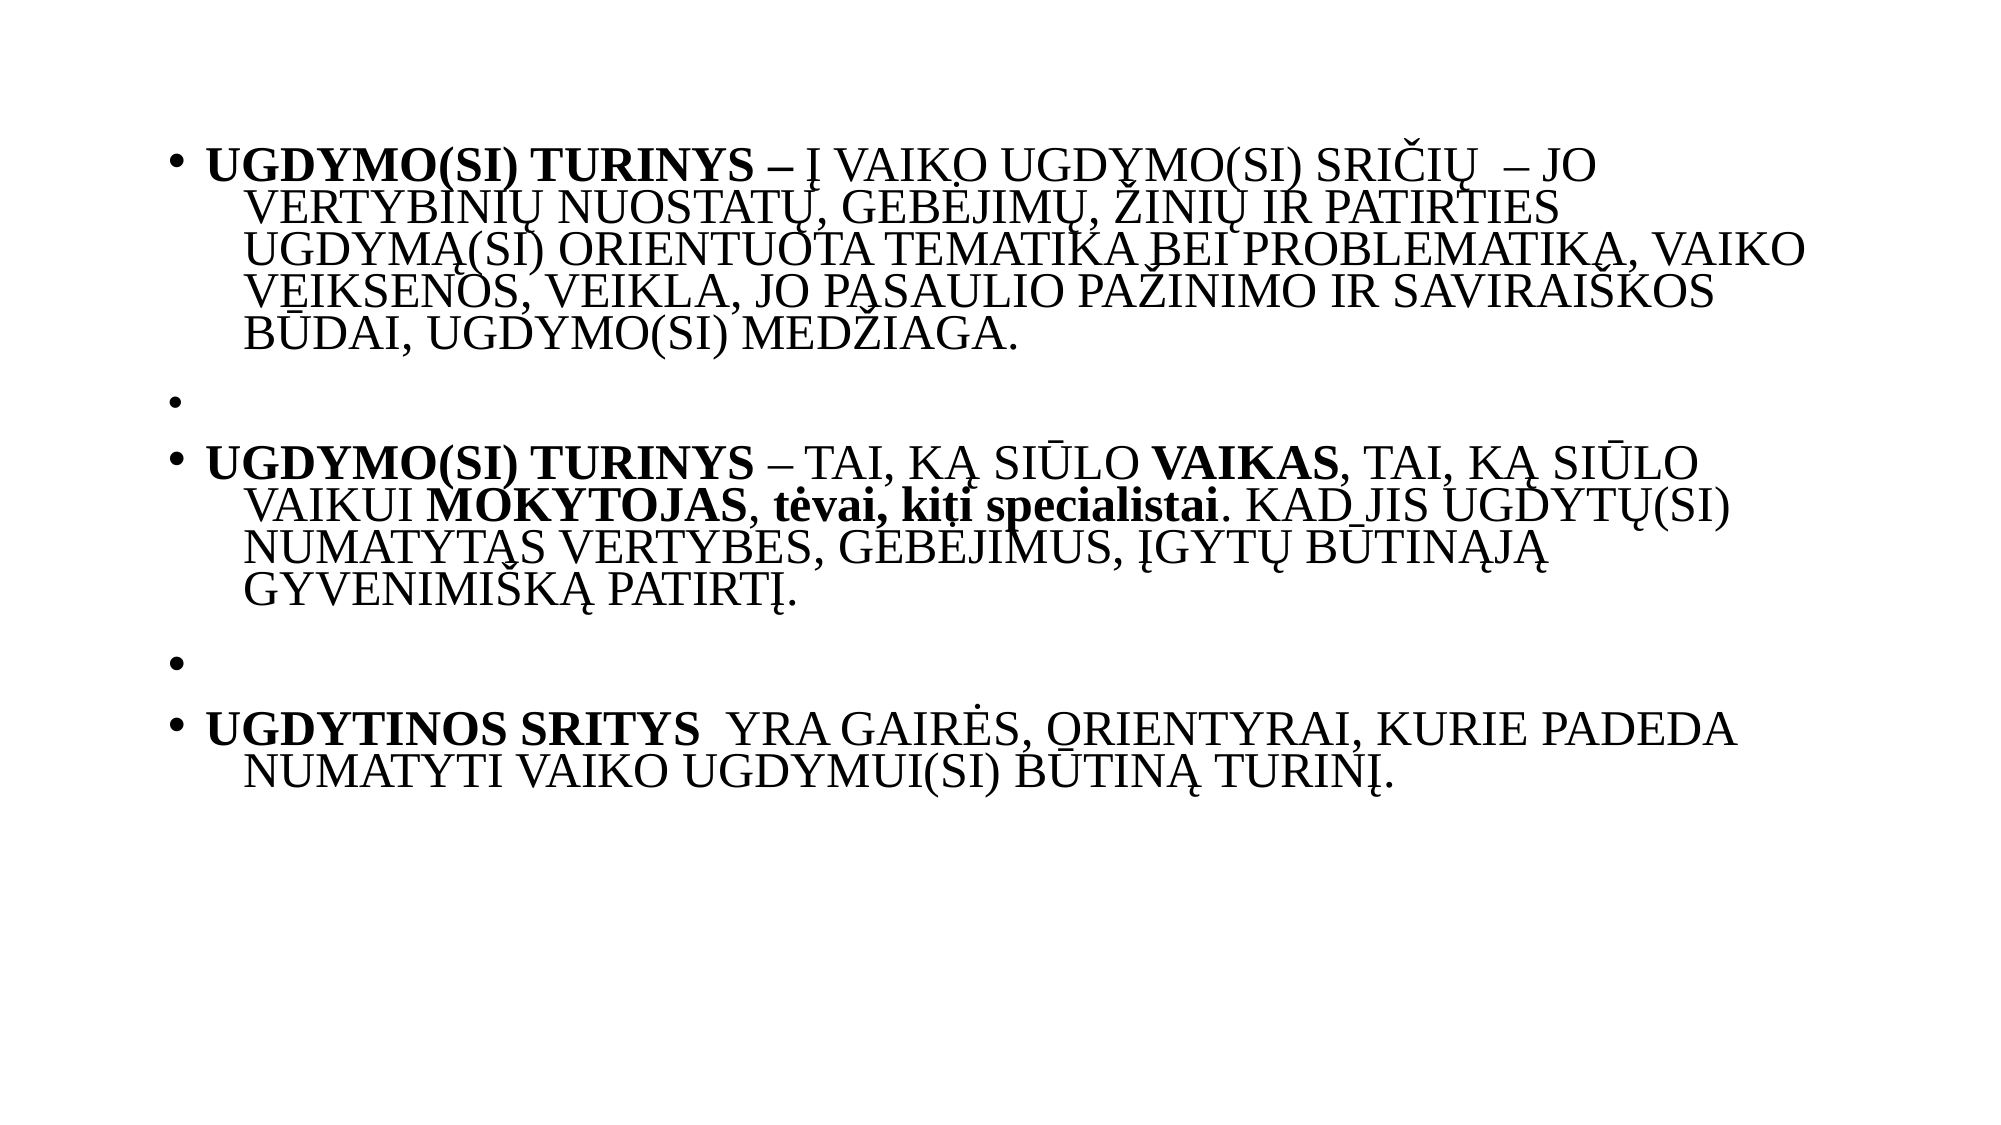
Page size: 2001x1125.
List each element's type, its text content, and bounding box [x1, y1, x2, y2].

list UGDYMO(SI) TURINYS – Į VAIKO UGDYMO(SI) SRIČIŲ – JO VERTYBINIŲ NUOSTATŲ, GEBĖJIMŲ, ŽINIŲ IR PATIRTIES UGDYMĄ(SI) ORIENTUOTA TEMATIKA BEI PROBLEMATIKA, VAIKO VEIKSENOS, VEIKLA, JO PASAULIO PAŽINIMO IR SAVIRAIŠKOS BŪDAI, UGDYMO(SI) MEDŽIAGA. UGDYMO(SI) TURINYS – TAI, KĄ SIŪLO VAIKAS, TAI, KĄ SIŪLO VAIKUI MOKYTOJAS, tėvai, kiti specialistai. KAD JIS UGDYTŲ(SI) NUMATYTAS VERTYBES, GEBĖJIMUS, ĮGYTŲ BŪTINĄJĄ GYVENIMIŠKĄ PATIRTĮ. UGDYTINOS SRITYS YRA GAIRĖS, ORIENTYRAI, KURIE PADEDA NUMATYTI VAIKO UGDYMUI(SI) BŪTINĄ TURINĮ. [153, 140, 1879, 855]
